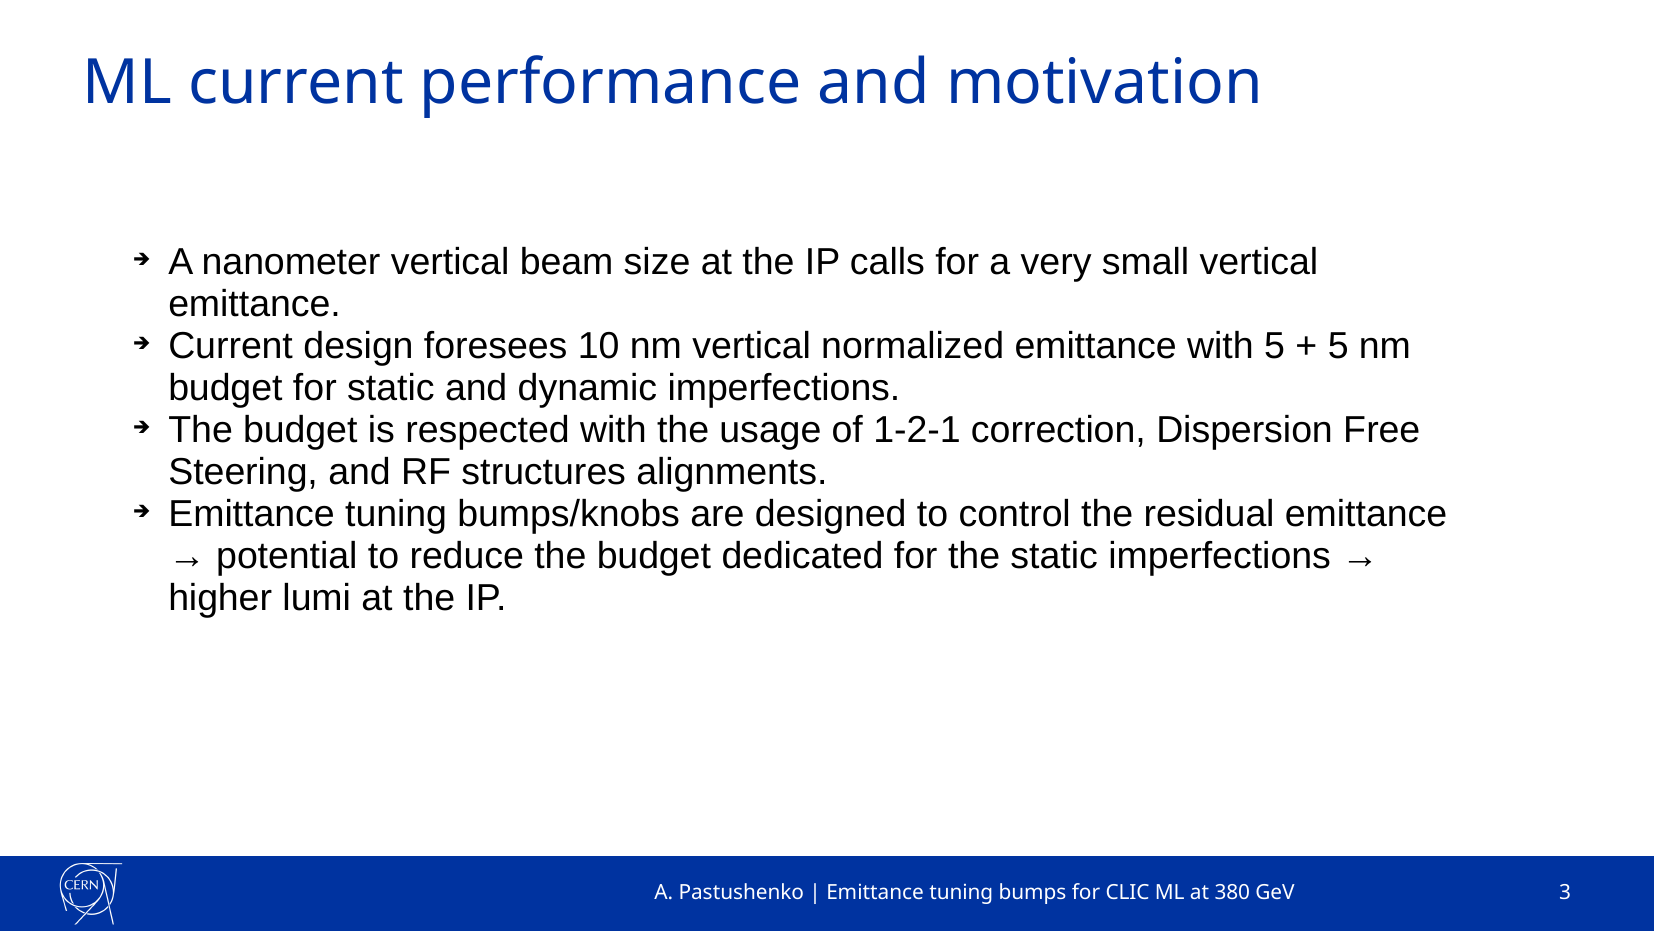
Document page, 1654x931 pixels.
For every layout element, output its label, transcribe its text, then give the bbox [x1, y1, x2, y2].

title ML current performance and motivation [82, 37, 1571, 193]
picture [56, 859, 127, 928]
text_box A nanometer vertical beam size at the IP calls for a very small vertical emittance. Current design foresees 10 nm vertical normalized emittance with 5 + 5 nm budget for static and dynamic imperfections. The budget is respected with the usage of 1-2-1 correction, Dispersion Free Steering, and RF structures alignments. Emittance tuning bumps/knobs are designed to control the residual emittance → potential to reduce the budget dedicated for the static imperfections → higher lumi at the IP. [118, 233, 1501, 668]
